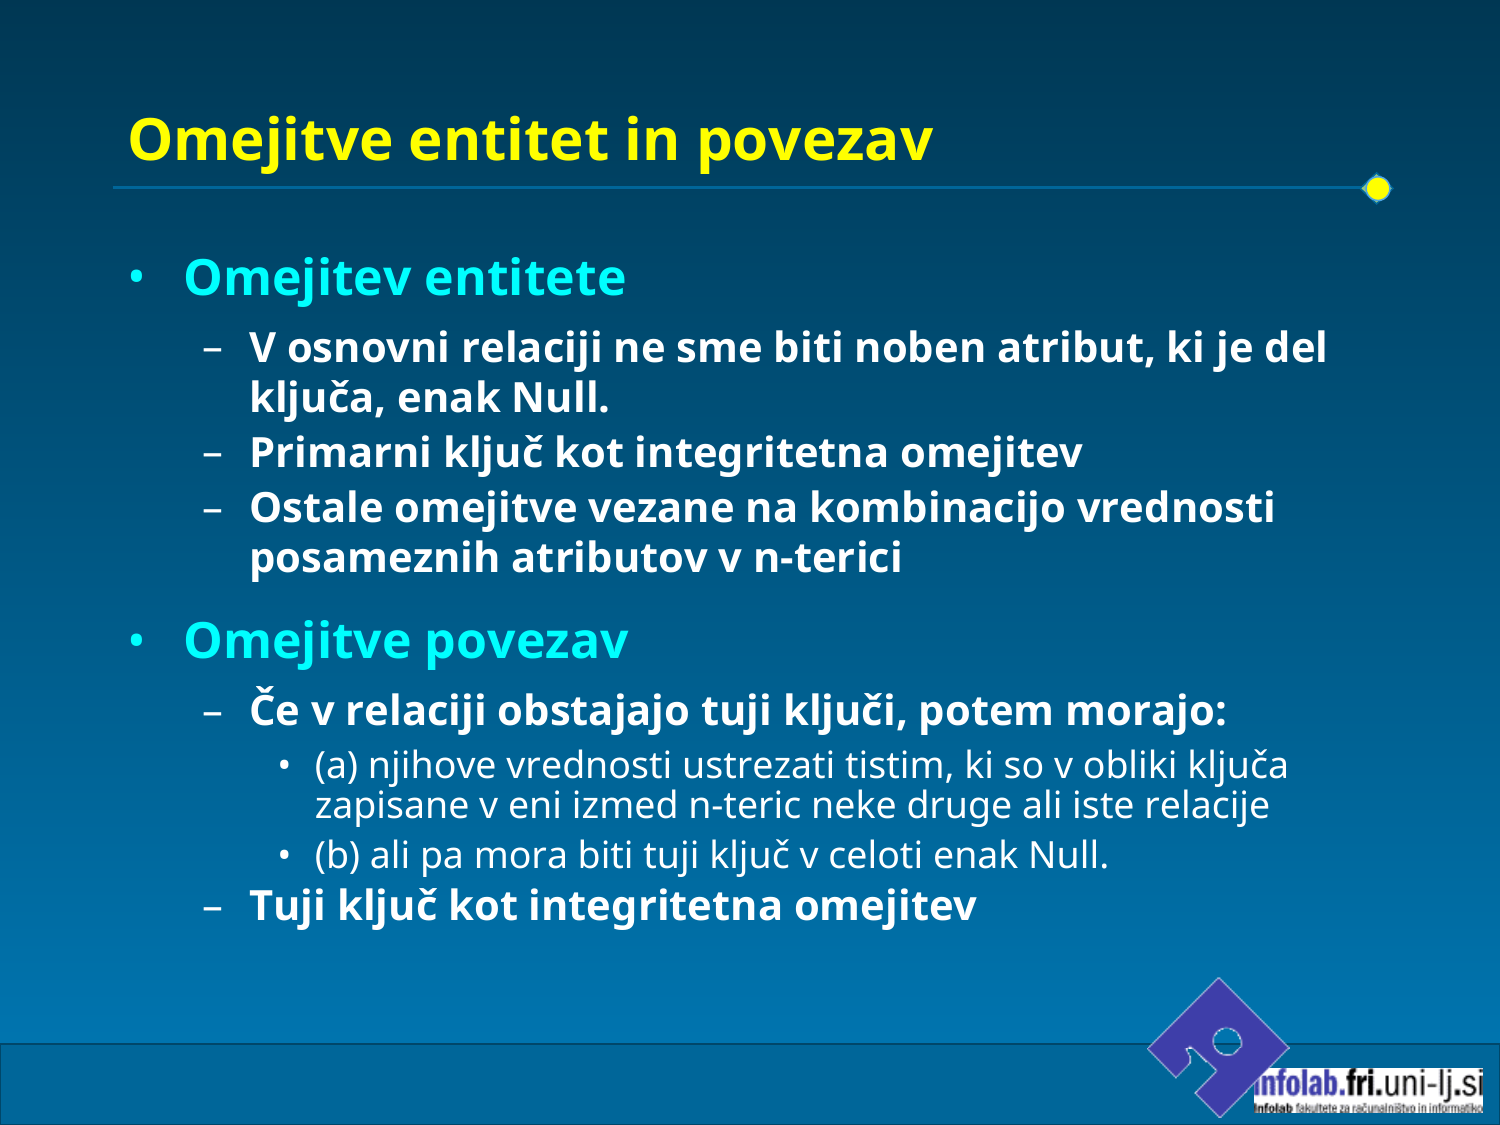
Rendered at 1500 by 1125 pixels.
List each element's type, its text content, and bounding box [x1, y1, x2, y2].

title Omejitve entitet in povezav [112, 94, 1388, 181]
picture [1149, 978, 1482, 1117]
list Omejitev entitete V osnovni relaciji ne sme biti noben atribut, ki je del ključa, enak Null. Primarni ključ kot integritetna omejitev Ostale omejitve vezane na kombinacijo vrednosti posameznih atributov v n-terici Omejitve povezav Če v relaciji obstajajo tuji ključi, potem morajo: (a) njihove vrednosti ustrezati tistim, ki so v obliki ključa zapisane v eni izmed n-teric neke druge ali iste relacije (b) ali pa mora biti tuji ključ v celoti enak Null. Tuji ključ kot integritetna omejitev [112, 237, 1388, 963]
